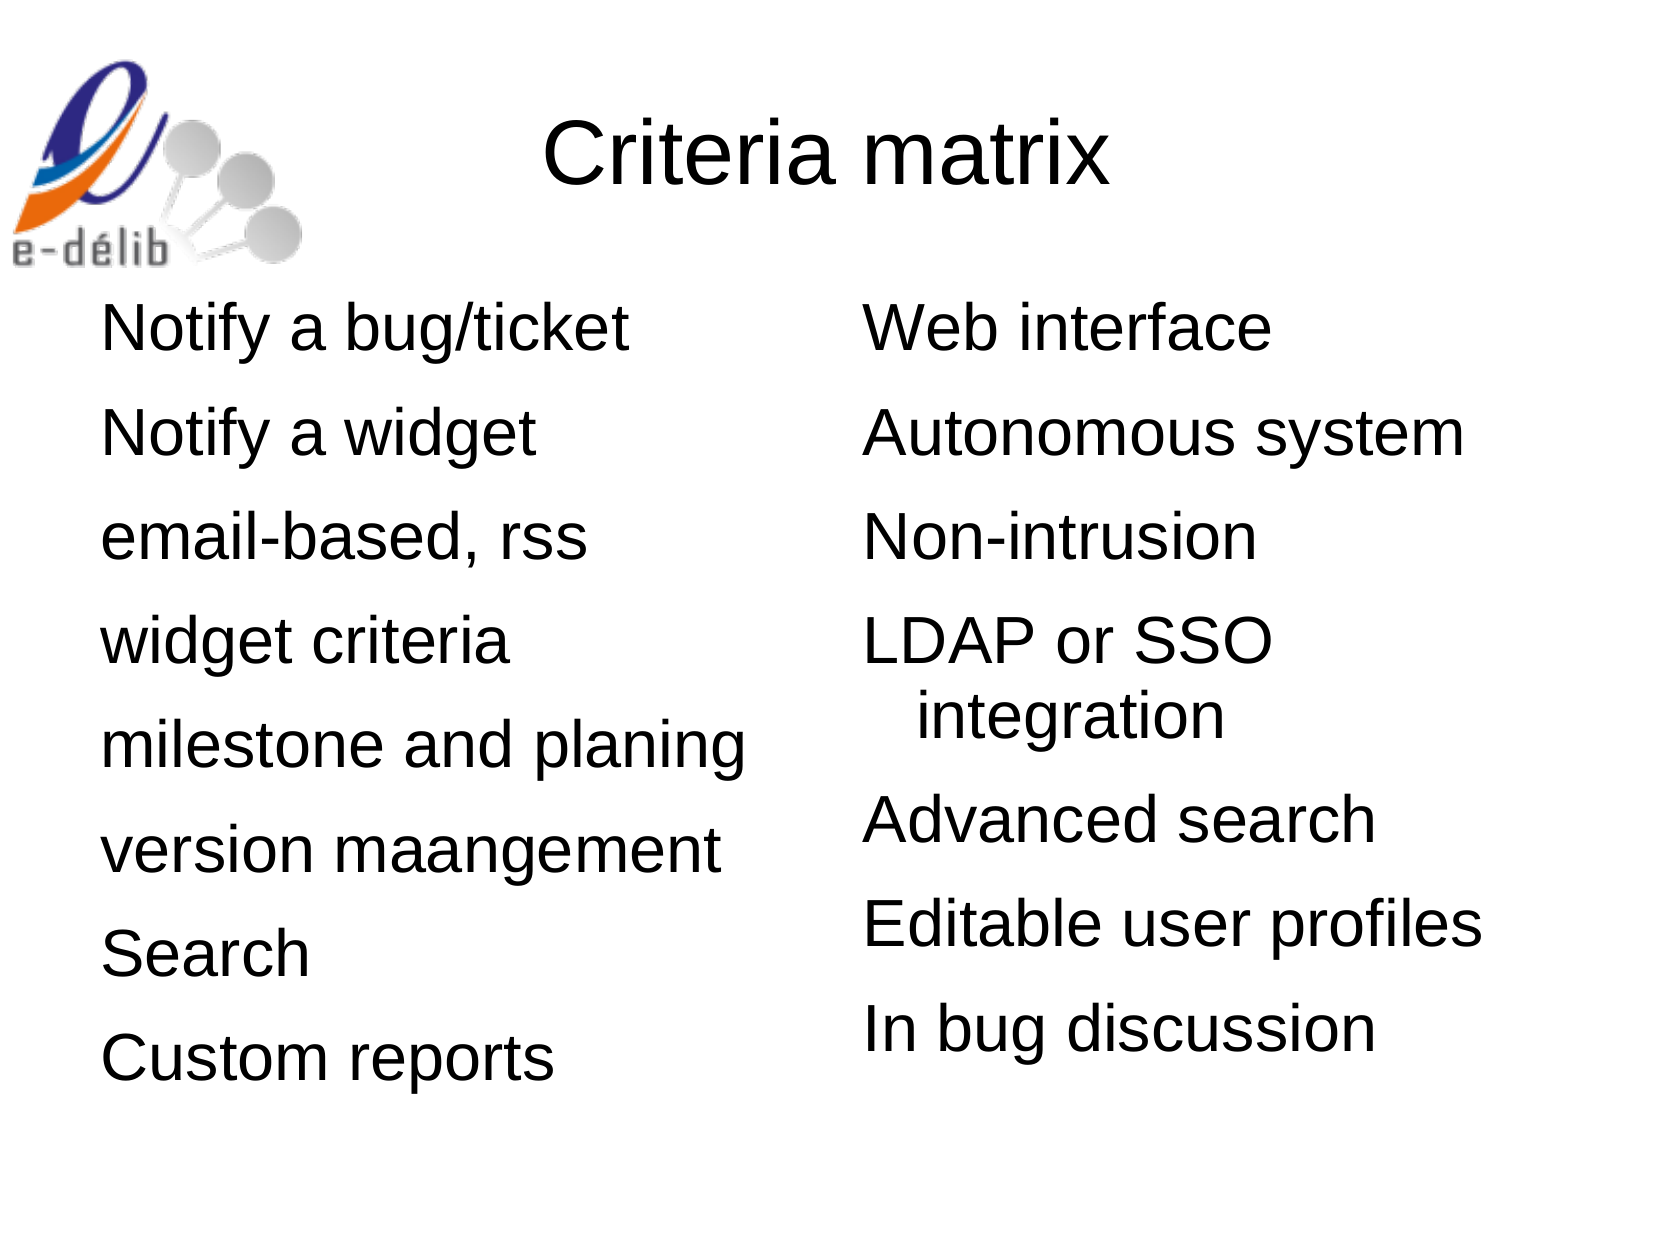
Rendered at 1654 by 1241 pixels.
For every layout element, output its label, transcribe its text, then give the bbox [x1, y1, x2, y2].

list Notify a bug/ticket Notify a widget email-based, rss widget criteria milestone and planing version maangement Search Custom reports [82, 290, 809, 1109]
title Criteria matrix [82, 49, 1571, 257]
list Web interface Autonomous system Non-intrusion LDAP or SSO integration Advanced search Editable user profiles In bug discussion [845, 290, 1572, 1109]
picture [0, 59, 325, 268]
